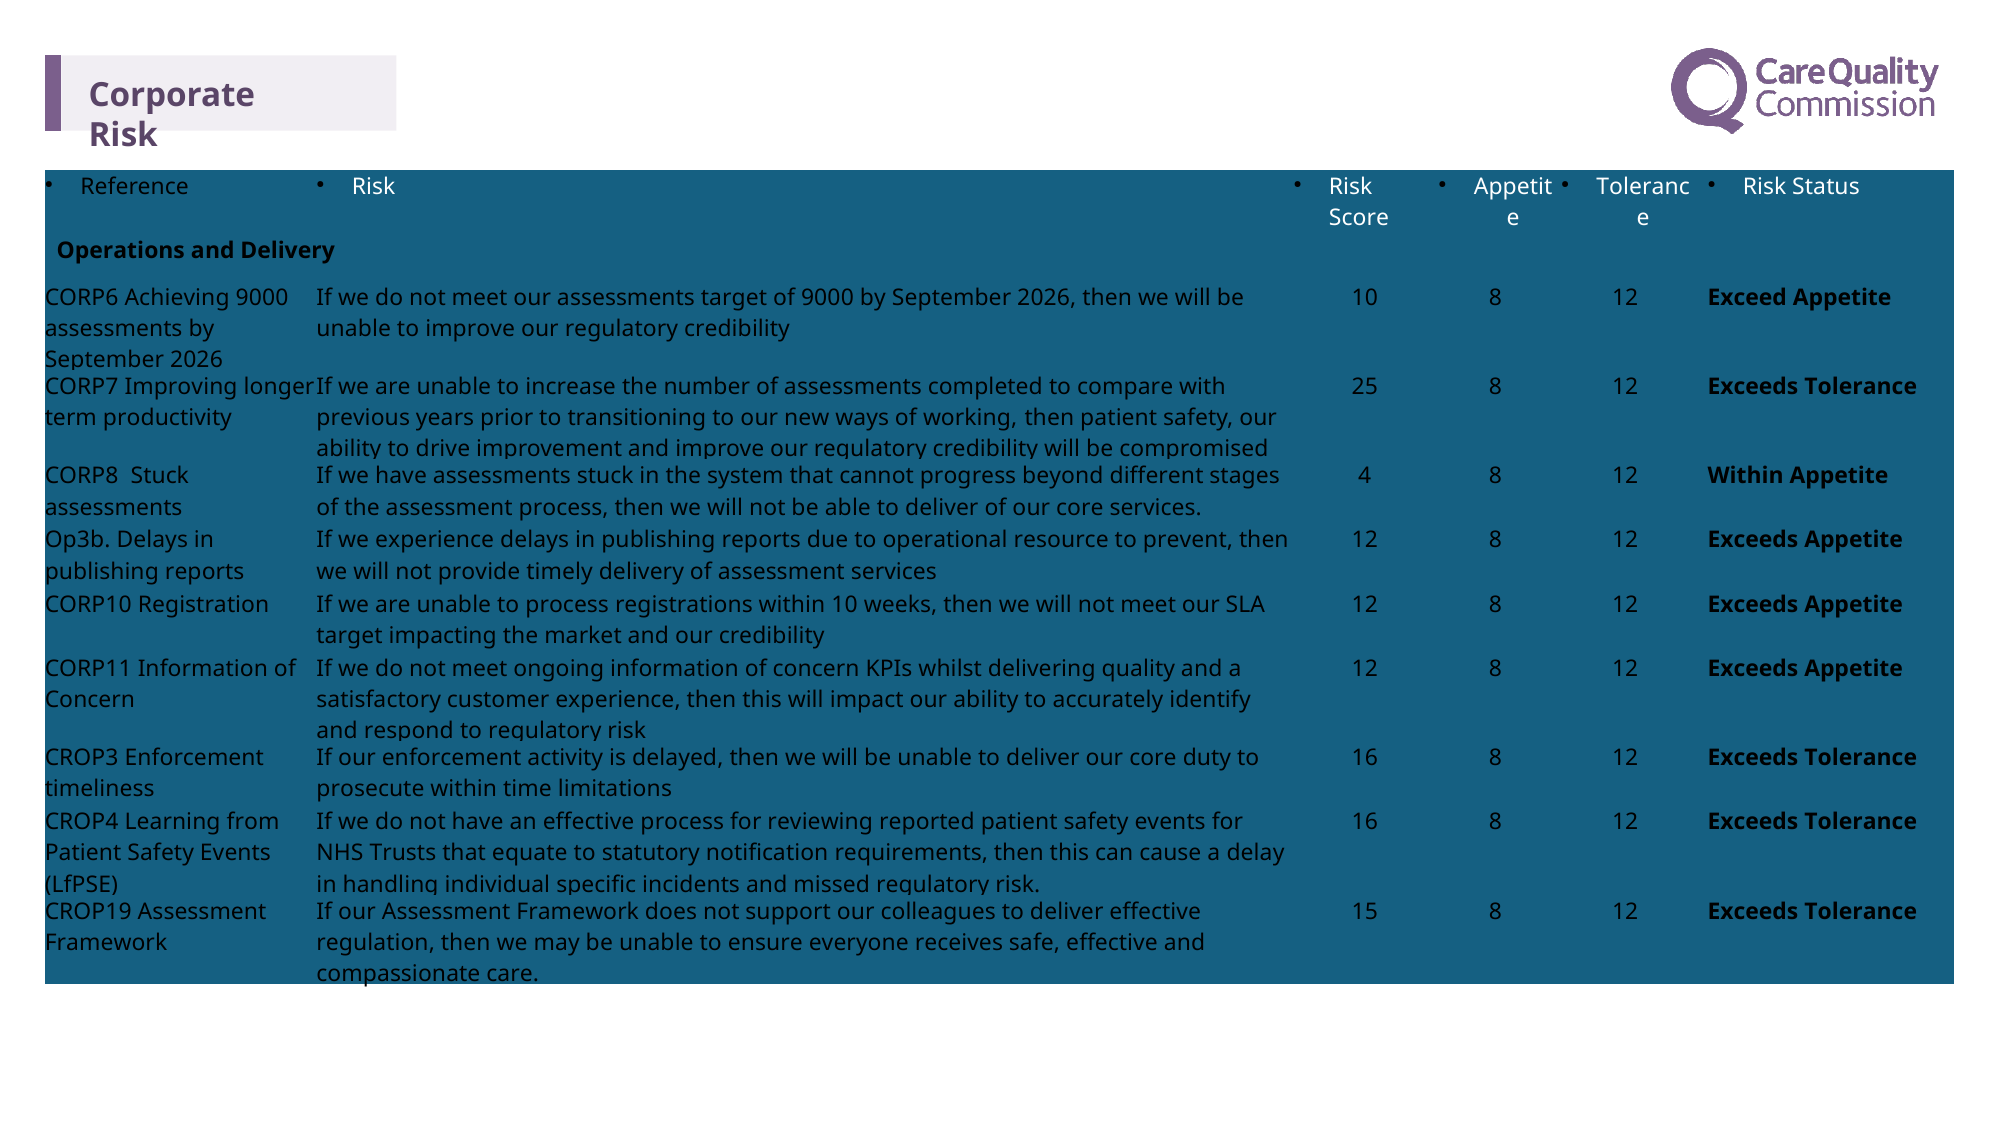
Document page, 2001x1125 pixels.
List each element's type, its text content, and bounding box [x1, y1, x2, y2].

table_cell 12 [1294, 588, 1436, 652]
table_cell Within Appetite [1696, 459, 1954, 523]
table_cell 10 [1294, 280, 1436, 370]
table_header Appetite [1436, 170, 1555, 234]
table_cell 8 [1436, 370, 1555, 459]
table_cell Op3b. Delays in publishing reports [45, 523, 317, 588]
table_header Risk Score [1294, 170, 1436, 234]
table_cell 12 [1555, 741, 1696, 805]
table_cell 8 [1436, 652, 1555, 741]
table_cell 12 [1555, 280, 1696, 370]
table_cell If our enforcement activity is delayed, then we will be unable to deliver our core duty to prosecute within time limitations [317, 741, 1294, 805]
table_cell 12 [1294, 652, 1436, 741]
text_box [101, 122, 140, 131]
table_cell If we do not meet our assessments target of 9000 by September 2026, then we will be unable to improve our regulatory credibility [317, 280, 1294, 370]
table_cell Exceeds Tolerance [1696, 370, 1954, 459]
table_cell 8 [1436, 523, 1555, 588]
table_cell If we are unable to increase the number of assessments completed to compare with previous years prior to transitioning to our new ways of working, then patient safety, our ability to drive improvement and improve our regulatory credibility will be compromised [317, 370, 1294, 459]
table_cell Exceeds Appetite [1696, 588, 1954, 652]
table_cell 8 [1436, 741, 1555, 805]
table_cell 12 [1555, 652, 1696, 741]
table_cell CORP10 Registration [45, 588, 317, 652]
table_cell CORP6 Achieving 9000 assessments by September 2026 [45, 280, 317, 370]
table_cell 12 [1555, 459, 1696, 523]
table_cell Exceed Appetite [1696, 280, 1954, 370]
table_cell CROP4 Learning from Patient Safety Events (LfPSE) [45, 805, 317, 895]
table_cell CORP11 Information of Concern [45, 652, 317, 741]
table_cell 16 [1294, 805, 1436, 895]
table_cell Exceeds Tolerance [1696, 895, 1954, 984]
table_cell 8 [1436, 805, 1555, 895]
table_cell CROP3 Enforcement timeliness [45, 741, 317, 805]
table_cell If we are unable to process registrations within 10 weeks, then we will not meet our SLA target impacting the market and our credibility [317, 588, 1294, 652]
table_cell Exceeds Tolerance [1696, 741, 1954, 805]
table_cell 4 [1294, 459, 1436, 523]
title Corporate Risk [73, 65, 340, 122]
table_cell CORP7 Improving longer term productivity [45, 370, 317, 459]
table_cell 12 [1555, 588, 1696, 652]
table_cell Exceeds Appetite [1696, 652, 1954, 741]
table_header Risk [317, 170, 1294, 234]
table_header Tolerance [1555, 170, 1696, 234]
table_cell Operations and Delivery [45, 234, 1954, 280]
table_cell If we do not have an effective process for reviewing reported patient safety events for NHS Trusts that equate to statutory notification requirements, then this can cause a delay in handling individual specific incidents and missed regulatory risk. [317, 805, 1294, 895]
table_header Risk Status [1696, 170, 1954, 234]
table_cell 12 [1555, 370, 1696, 459]
table_cell 25 [1294, 370, 1436, 459]
table_cell Exceeds Tolerance [1696, 805, 1954, 895]
table_cell 12 [1555, 805, 1696, 895]
text_box [45, 55, 396, 131]
table_cell 15 [1294, 895, 1436, 984]
table_cell 8 [1436, 895, 1555, 984]
table_cell Exceeds Appetite [1696, 523, 1954, 588]
table_cell 8 [1436, 588, 1555, 652]
table_header Reference [45, 170, 317, 234]
table_cell CORP8 Stuck assessments [45, 459, 317, 523]
table_cell 16 [1294, 741, 1436, 805]
table_cell If our Assessment Framework does not support our colleagues to deliver effective regulation, then we may be unable to ensure everyone receives safe, effective and compassionate care. [317, 895, 1294, 984]
table_cell 12 [1555, 523, 1696, 588]
table_cell If we have assessments stuck in the system that cannot progress beyond different stages of the assessment process, then we will not be able to deliver of our core services. [317, 459, 1294, 523]
table_cell CROP19 Assessment Framework [45, 895, 317, 984]
table_cell 8 [1436, 280, 1555, 370]
table_cell 12 [1555, 895, 1696, 984]
table_cell If we experience delays in publishing reports due to operational resource to prevent, then we will not provide timely delivery of assessment services [317, 523, 1294, 588]
table_cell 12 [1294, 523, 1436, 588]
table_cell If we do not meet ongoing information of concern KPIs whilst delivering quality and a satisfactory customer experience, then this will impact our ability to accurately identify and respond to regulatory risk [317, 652, 1294, 741]
table_cell 8 [1436, 459, 1555, 523]
picture [1671, 48, 1939, 134]
